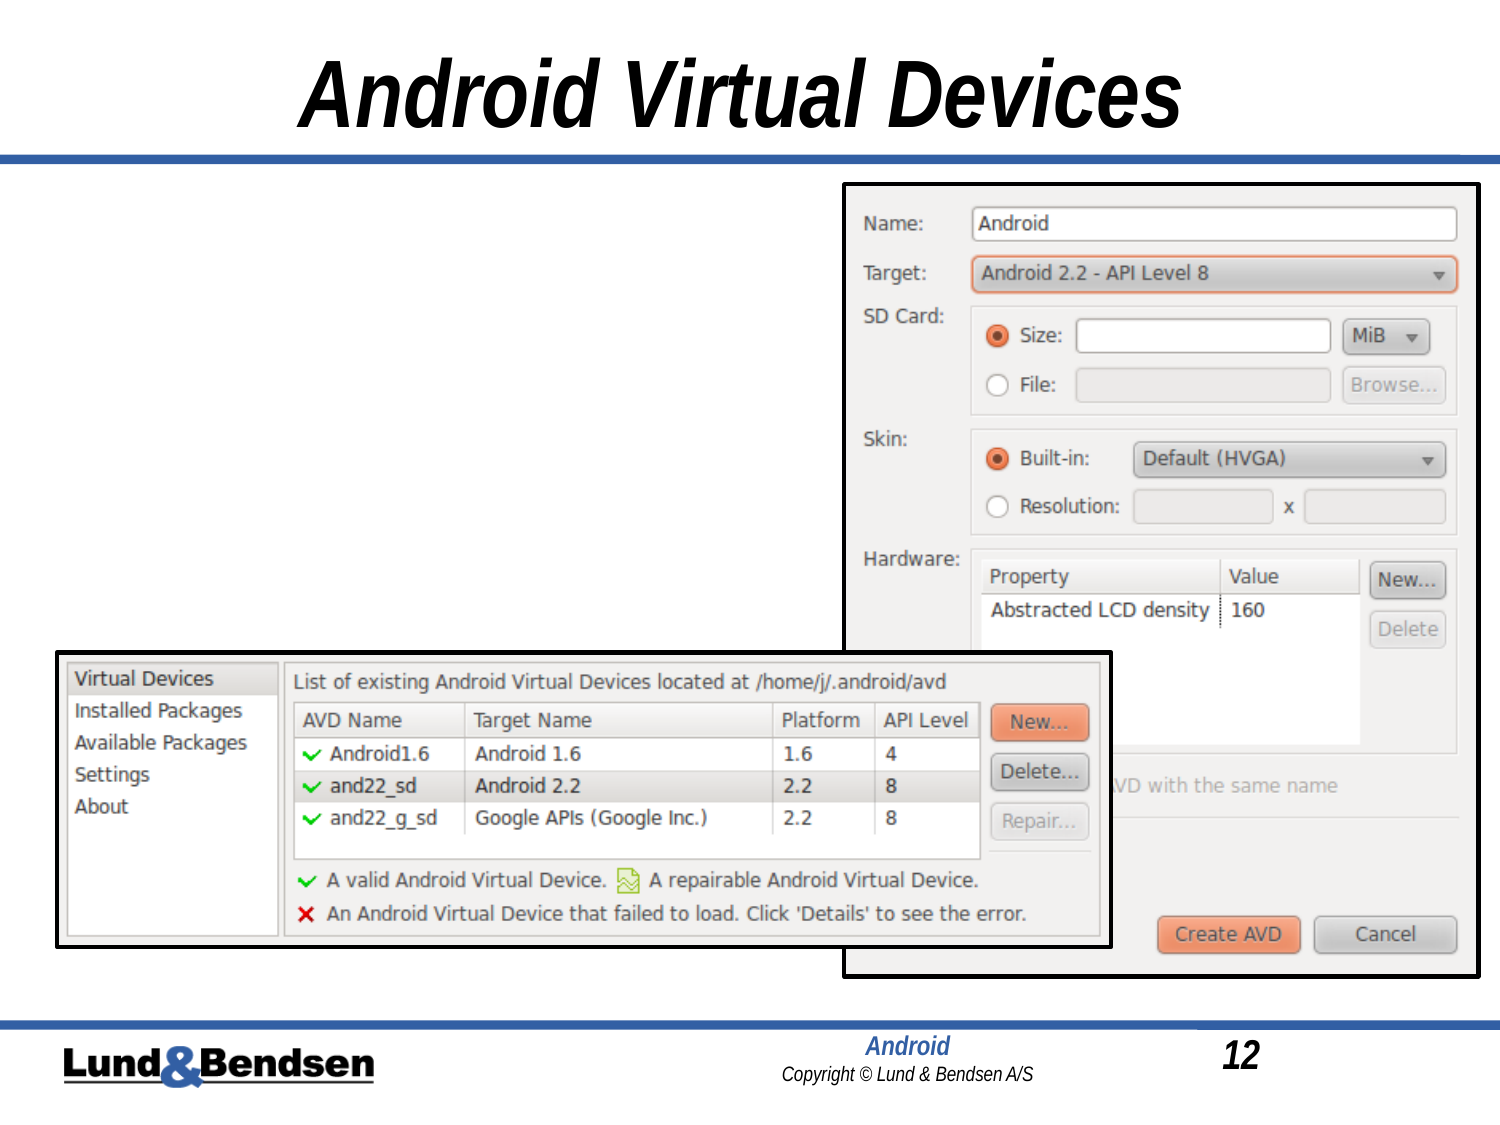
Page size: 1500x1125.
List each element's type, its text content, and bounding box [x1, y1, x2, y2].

title Android Virtual Devices [47, 23, 1437, 155]
picture [61, 1043, 377, 1091]
picture [846, 186, 1477, 975]
picture [59, 654, 1109, 945]
